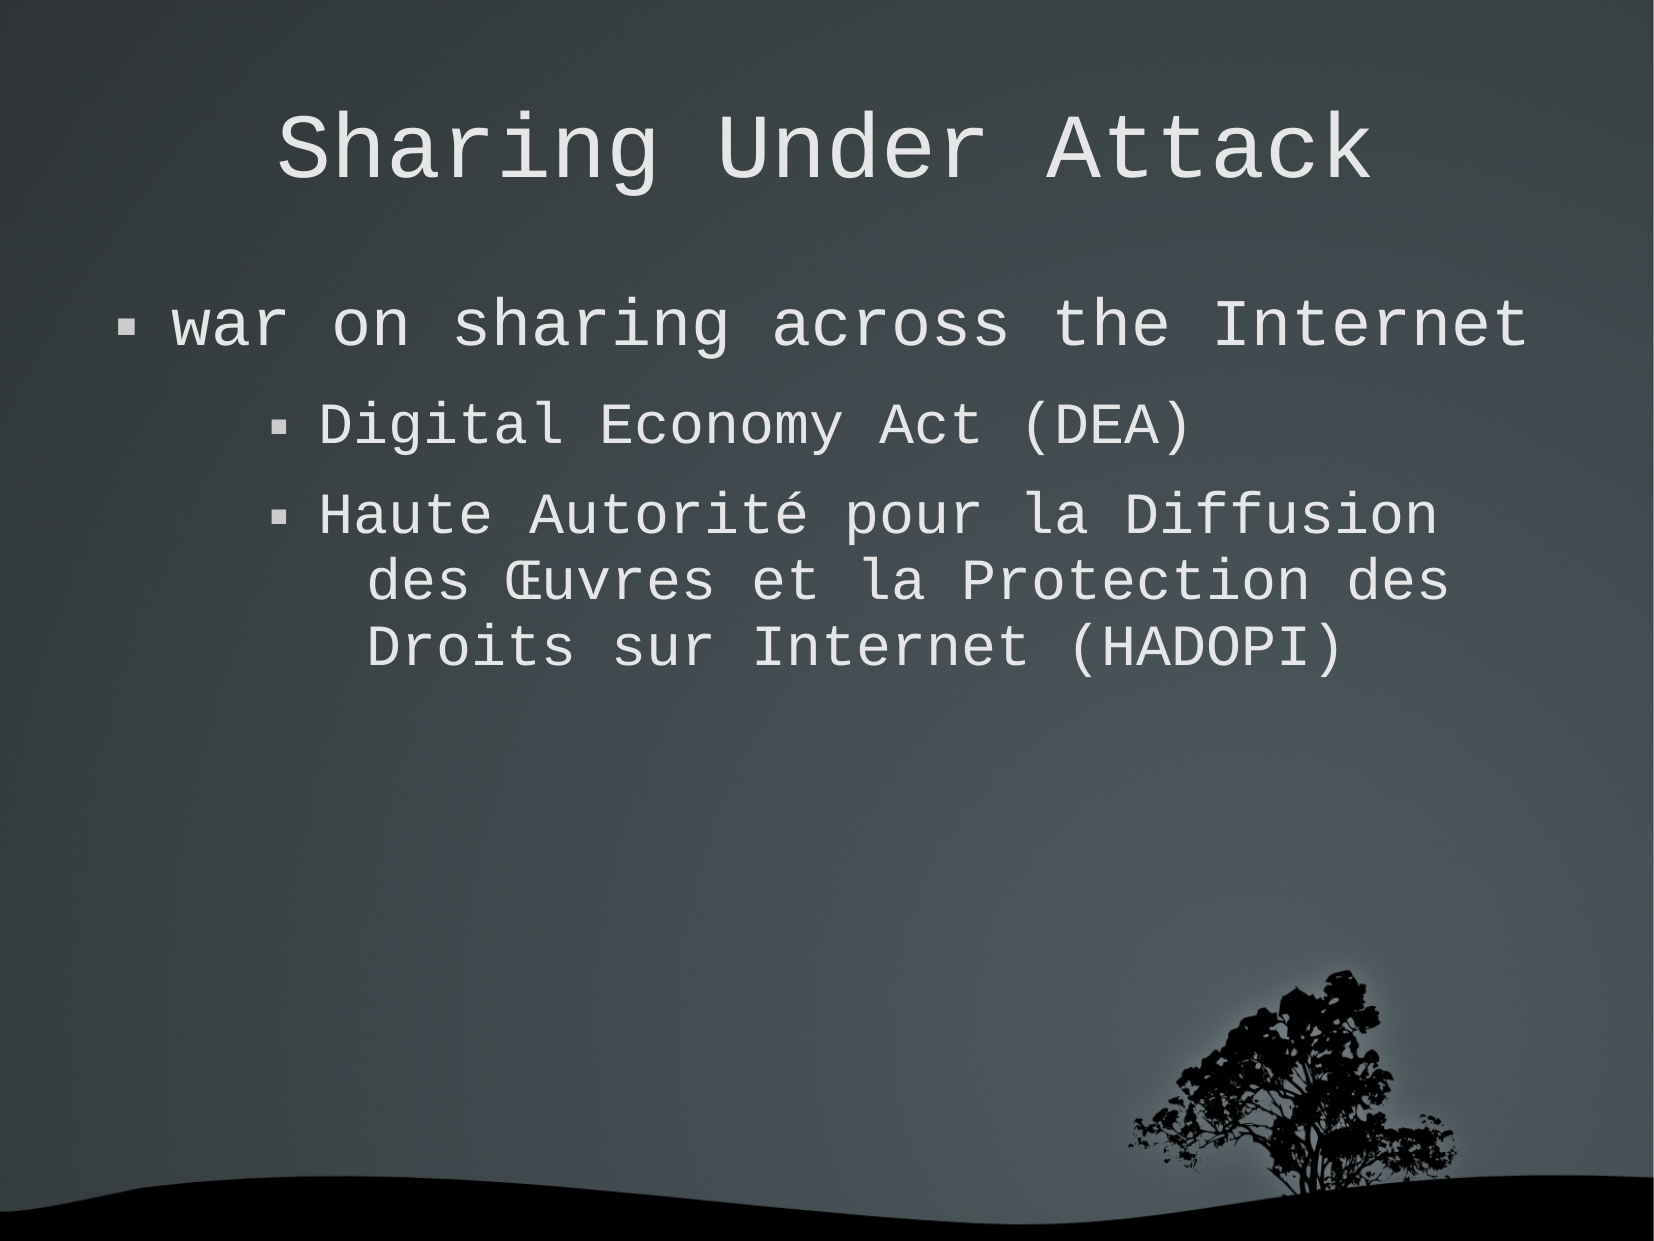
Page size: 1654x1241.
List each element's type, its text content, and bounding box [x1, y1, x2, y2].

title Sharing Under Attack [82, 56, 1571, 250]
list war on sharing across the Internet Digital Economy Act (DEA) Haute Autorité pour la Diffusion des Œuvres et la Protection des Droits sur Internet (HADOPI) [82, 290, 1571, 1094]
picture [0, 0, 1654, 1241]
